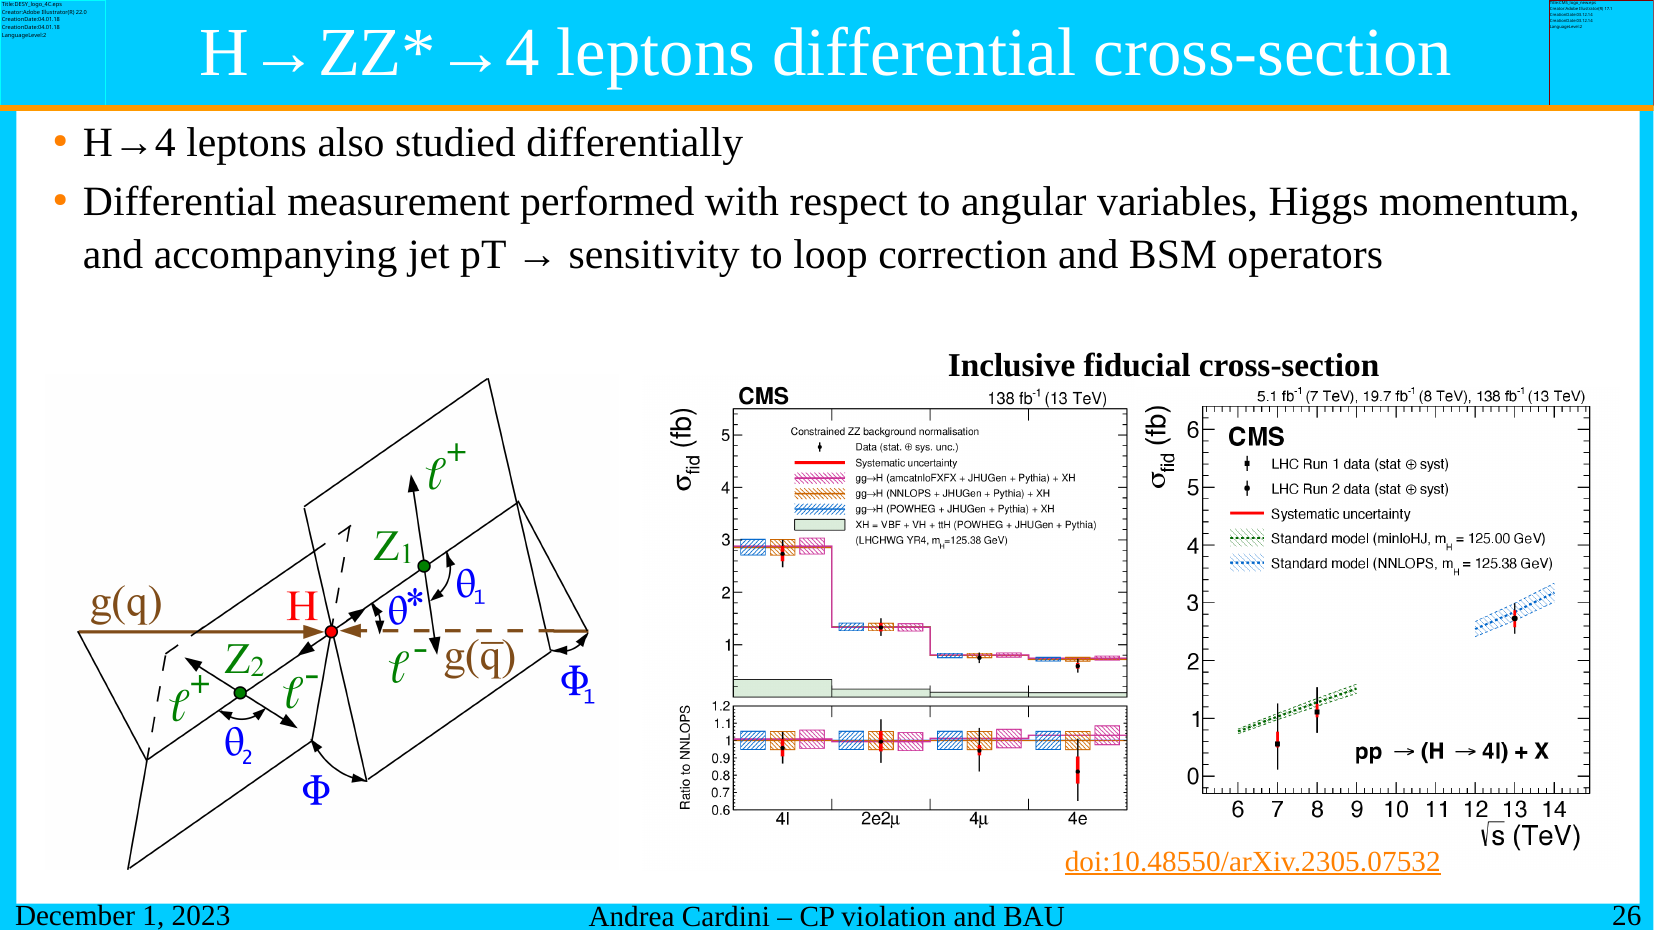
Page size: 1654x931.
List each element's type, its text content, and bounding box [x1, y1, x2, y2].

text_box Inclusive fiducial cross-section [933, 339, 1459, 392]
picture [45, 374, 619, 871]
list H→4 leptons also studied differentially Differential measurement performed with respect to angular variables, Higgs momentum, and accompanying jet pT → sensitivity to loop correction and BSM operators [6, 111, 1654, 376]
picture [642, 376, 1135, 871]
title H→ZZ*→4 leptons differential cross-section [14, 0, 1640, 106]
text_box doi:10.48550/arXiv.2305.07532 [1050, 837, 1459, 886]
picture [1136, 387, 1621, 870]
